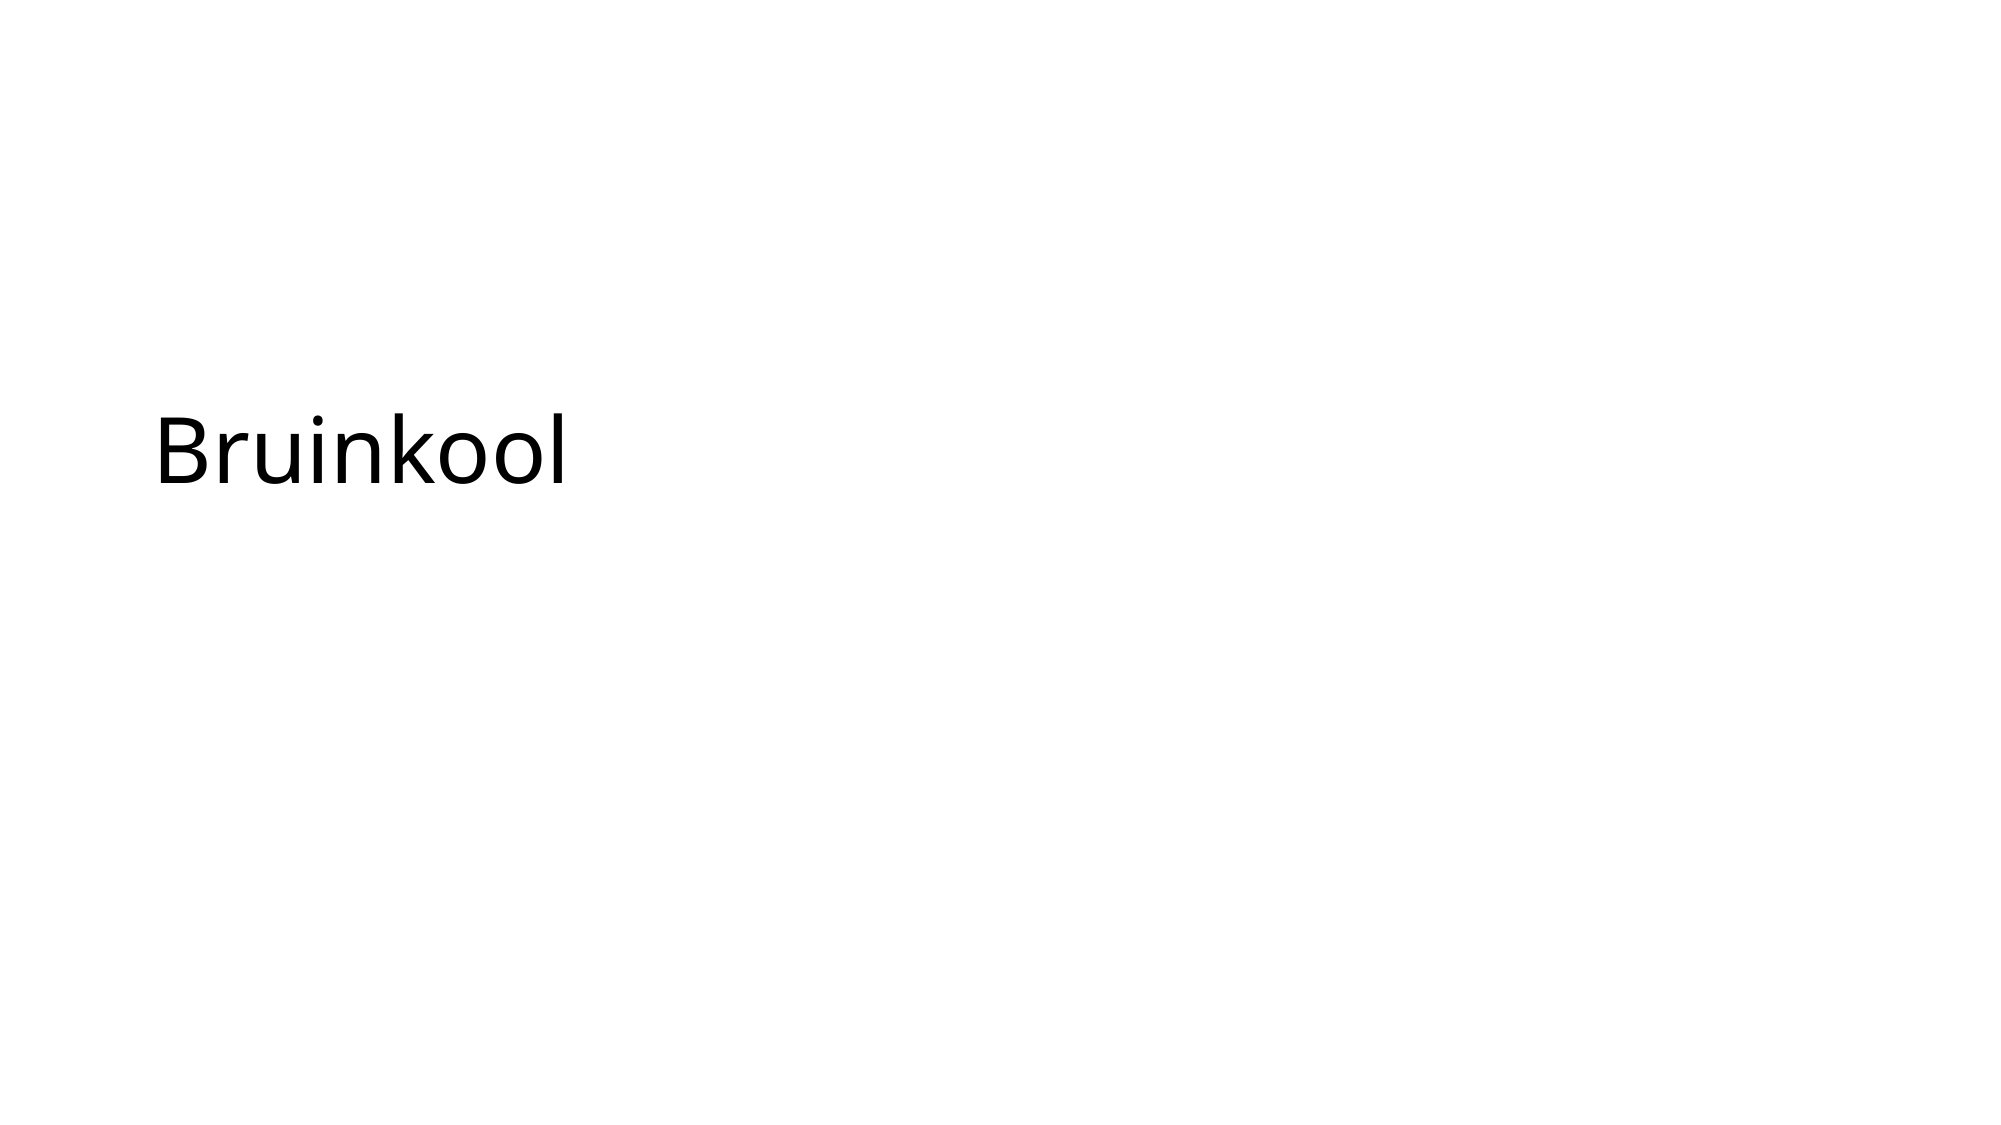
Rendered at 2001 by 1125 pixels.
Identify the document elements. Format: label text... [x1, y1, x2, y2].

title Bruinkool [137, 345, 1863, 563]
